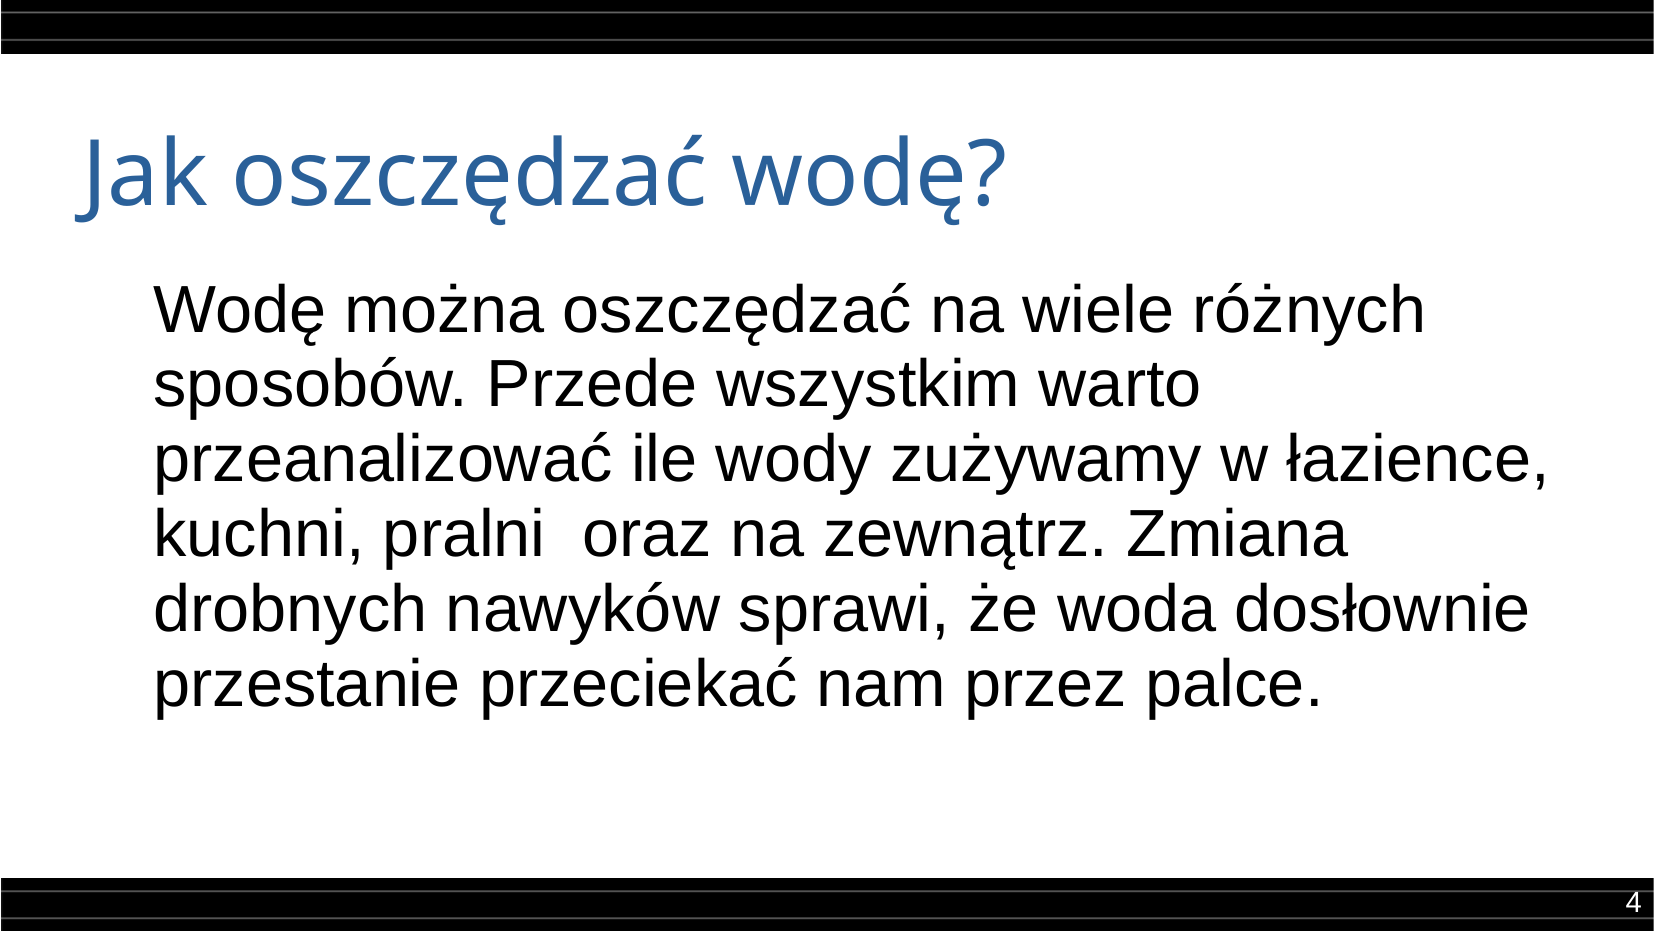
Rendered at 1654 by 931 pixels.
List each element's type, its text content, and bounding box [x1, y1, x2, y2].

picture [1, 878, 1654, 931]
picture [1, 0, 1654, 54]
title Jak oszczędzać wodę? [82, 92, 1571, 249]
list Wodę można oszczędzać na wiele różnych sposobów. Przede wszystkim warto przeanalizować ile wody zużywamy w łazience, kuchni, pralni oraz na zewnątrz. Zmiana drobnych nawyków sprawi, że woda dosłownie przestanie przeciekać nam przez palce. [82, 271, 1571, 758]
